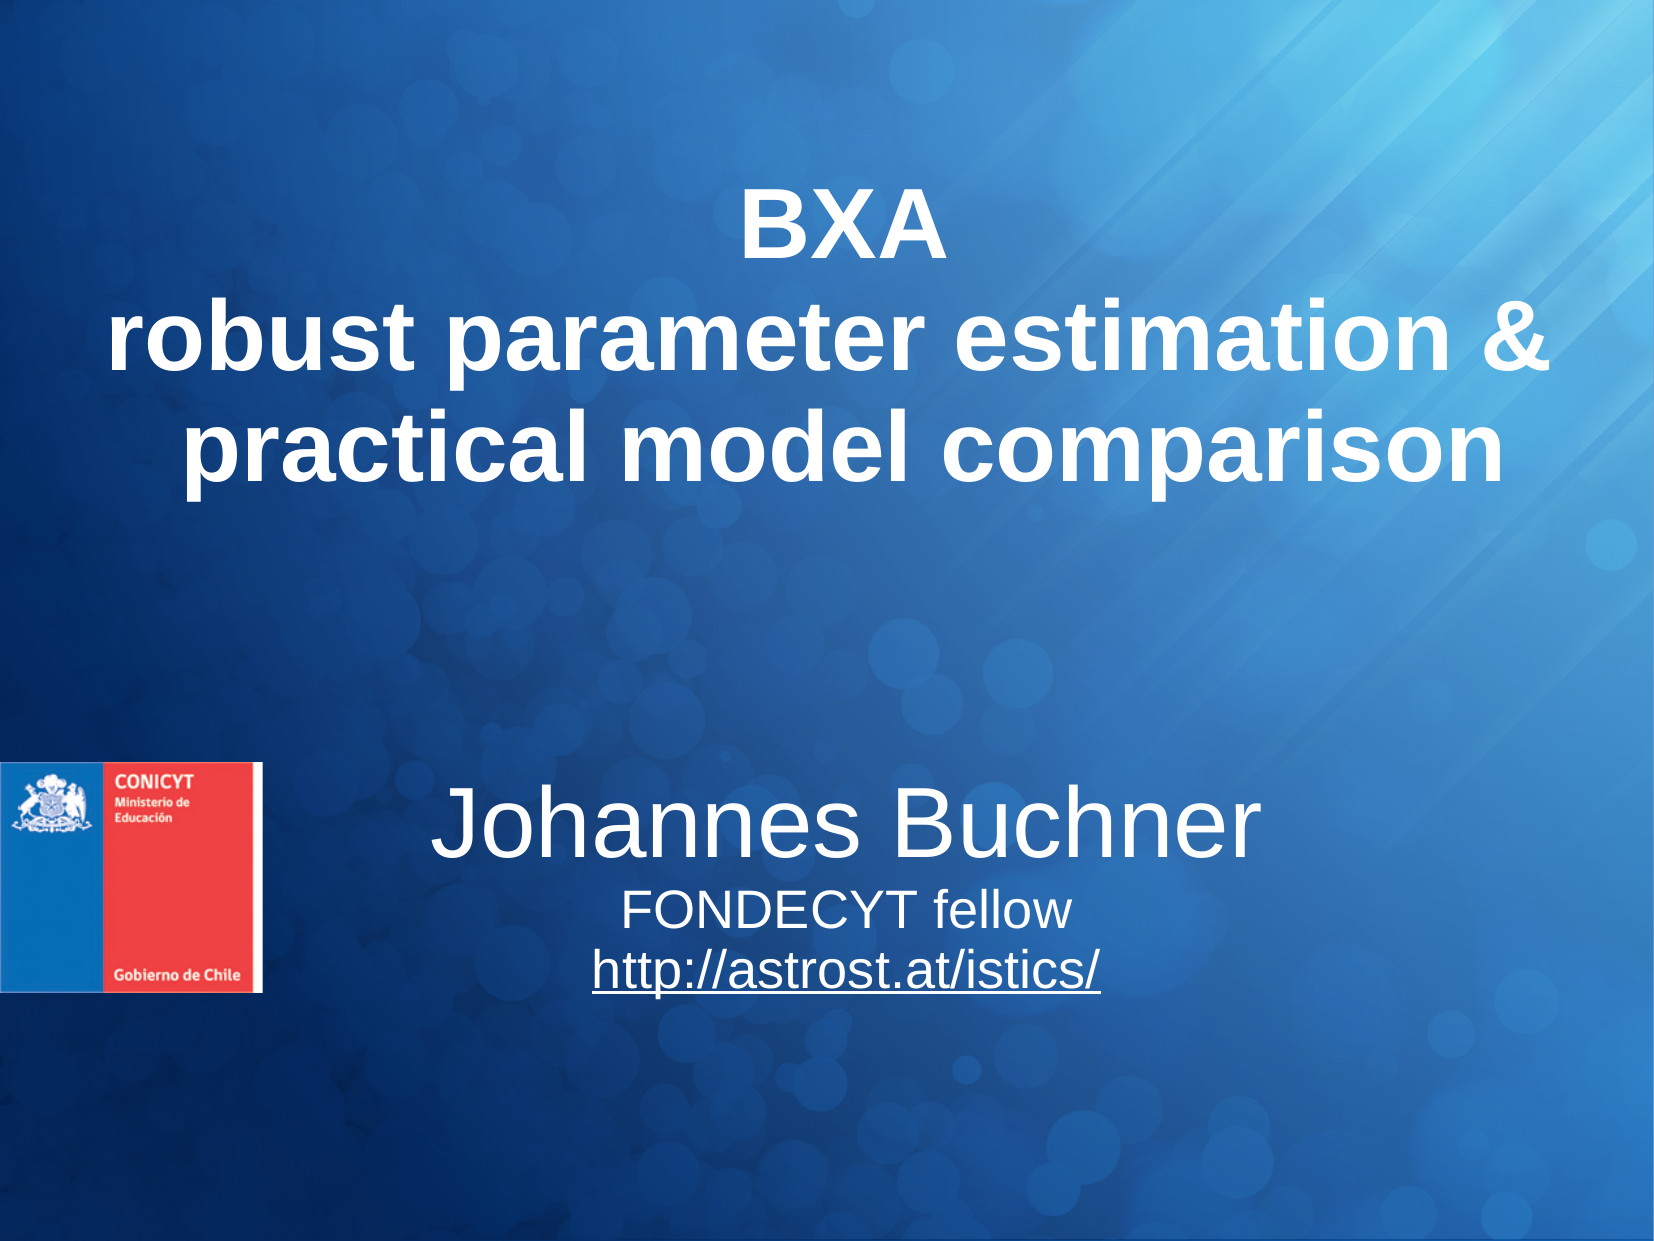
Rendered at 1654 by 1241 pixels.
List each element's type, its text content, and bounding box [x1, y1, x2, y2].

title BXA robust parameter estimation & practical model comparison [75, 13, 1613, 658]
subtitle Johannes Buchner FONDECYT fellow http://astrost.at/istics/ [118, 658, 1576, 1241]
picture [0, 0, 1654, 1241]
